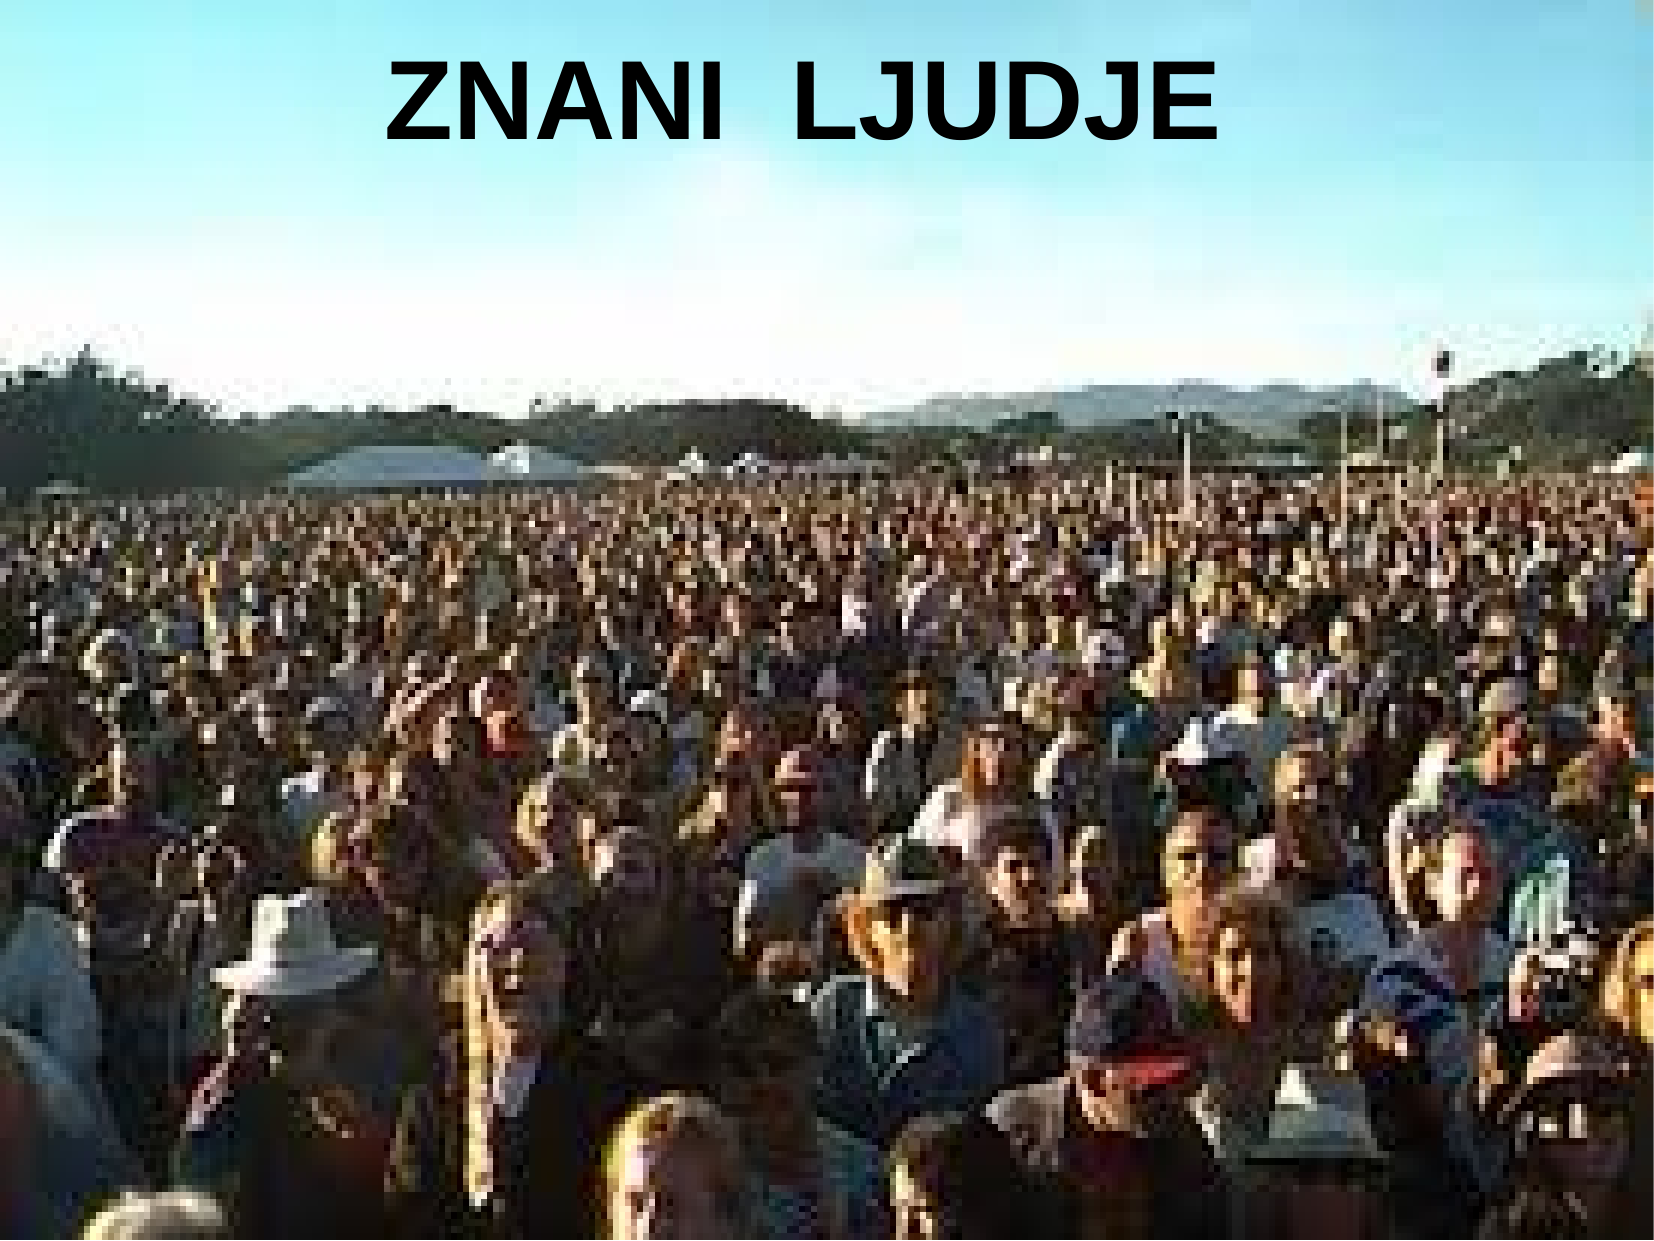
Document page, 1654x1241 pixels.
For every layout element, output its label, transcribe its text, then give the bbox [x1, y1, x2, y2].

picture [0, 0, 1654, 1241]
text_box ZNANI LJUDJE [59, 0, 1548, 621]
